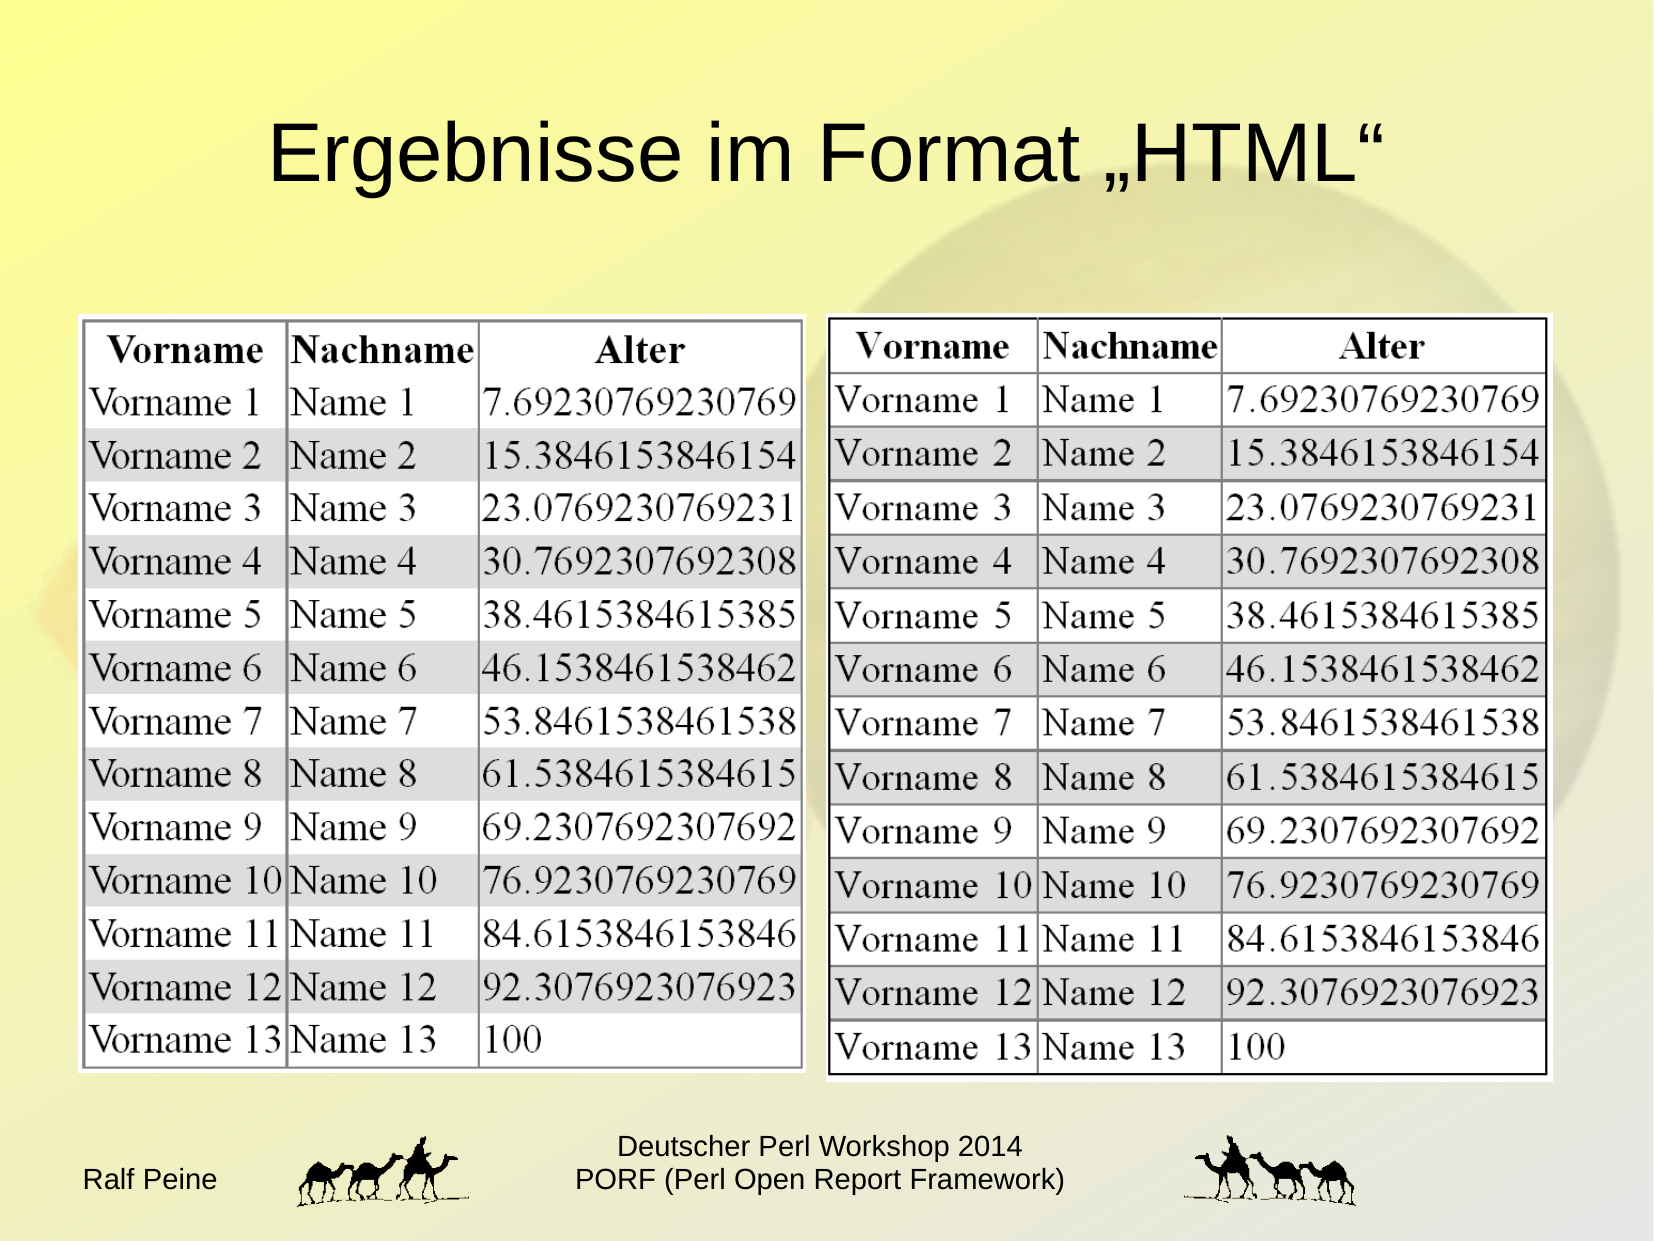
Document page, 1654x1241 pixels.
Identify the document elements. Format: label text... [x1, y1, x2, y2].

picture [1184, 1133, 1362, 1213]
picture [291, 1134, 469, 1214]
picture [3, 138, 1654, 1082]
title Ergebnisse im Format „HTML“ [82, 49, 1571, 257]
